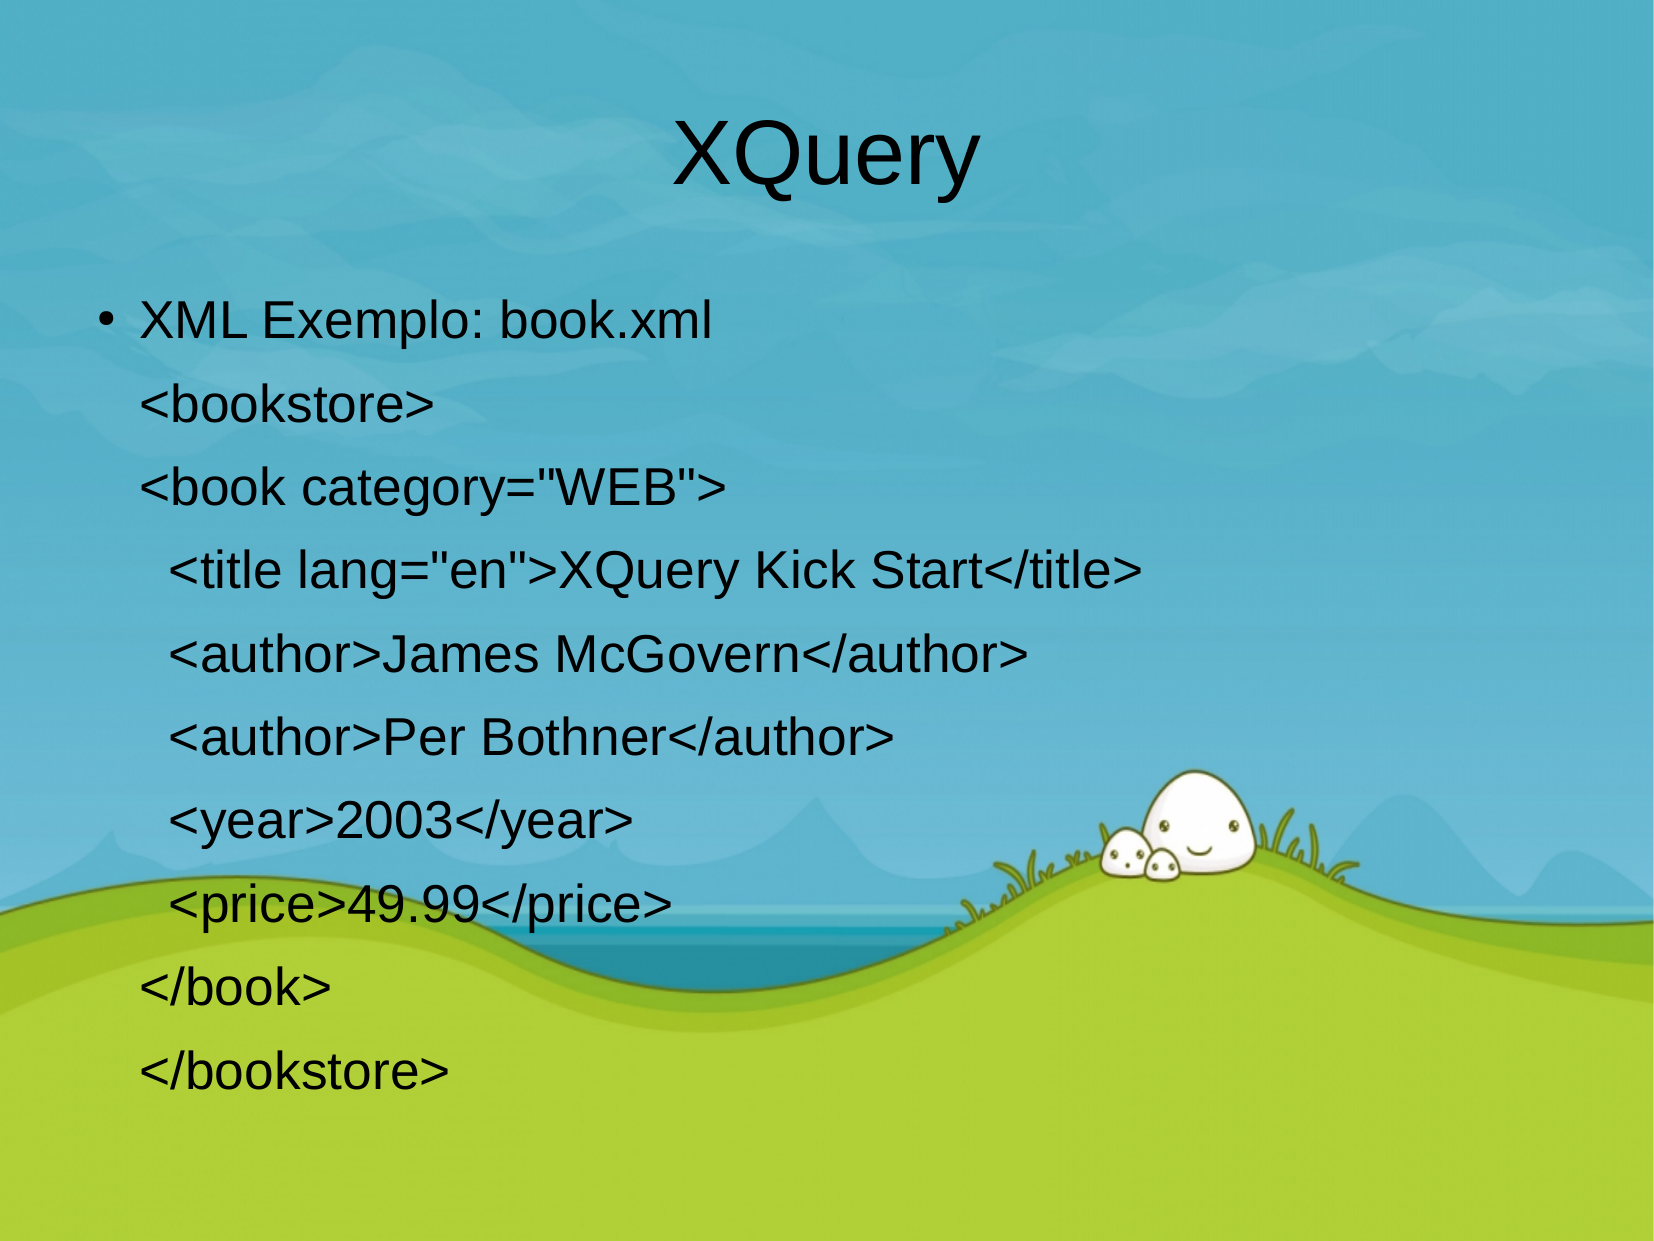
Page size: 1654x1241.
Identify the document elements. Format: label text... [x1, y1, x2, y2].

picture [0, 0, 1654, 1241]
list XML Exemplo: book.xml <bookstore> <book category="WEB"> <title lang="en">XQuery Kick Start</title> <author>James McGovern</author> <author>Per Bothner</author> <year>2003</year> <price>49.99</price> </book> </bookstore> [82, 290, 1571, 1109]
title XQuery [82, 49, 1571, 257]
